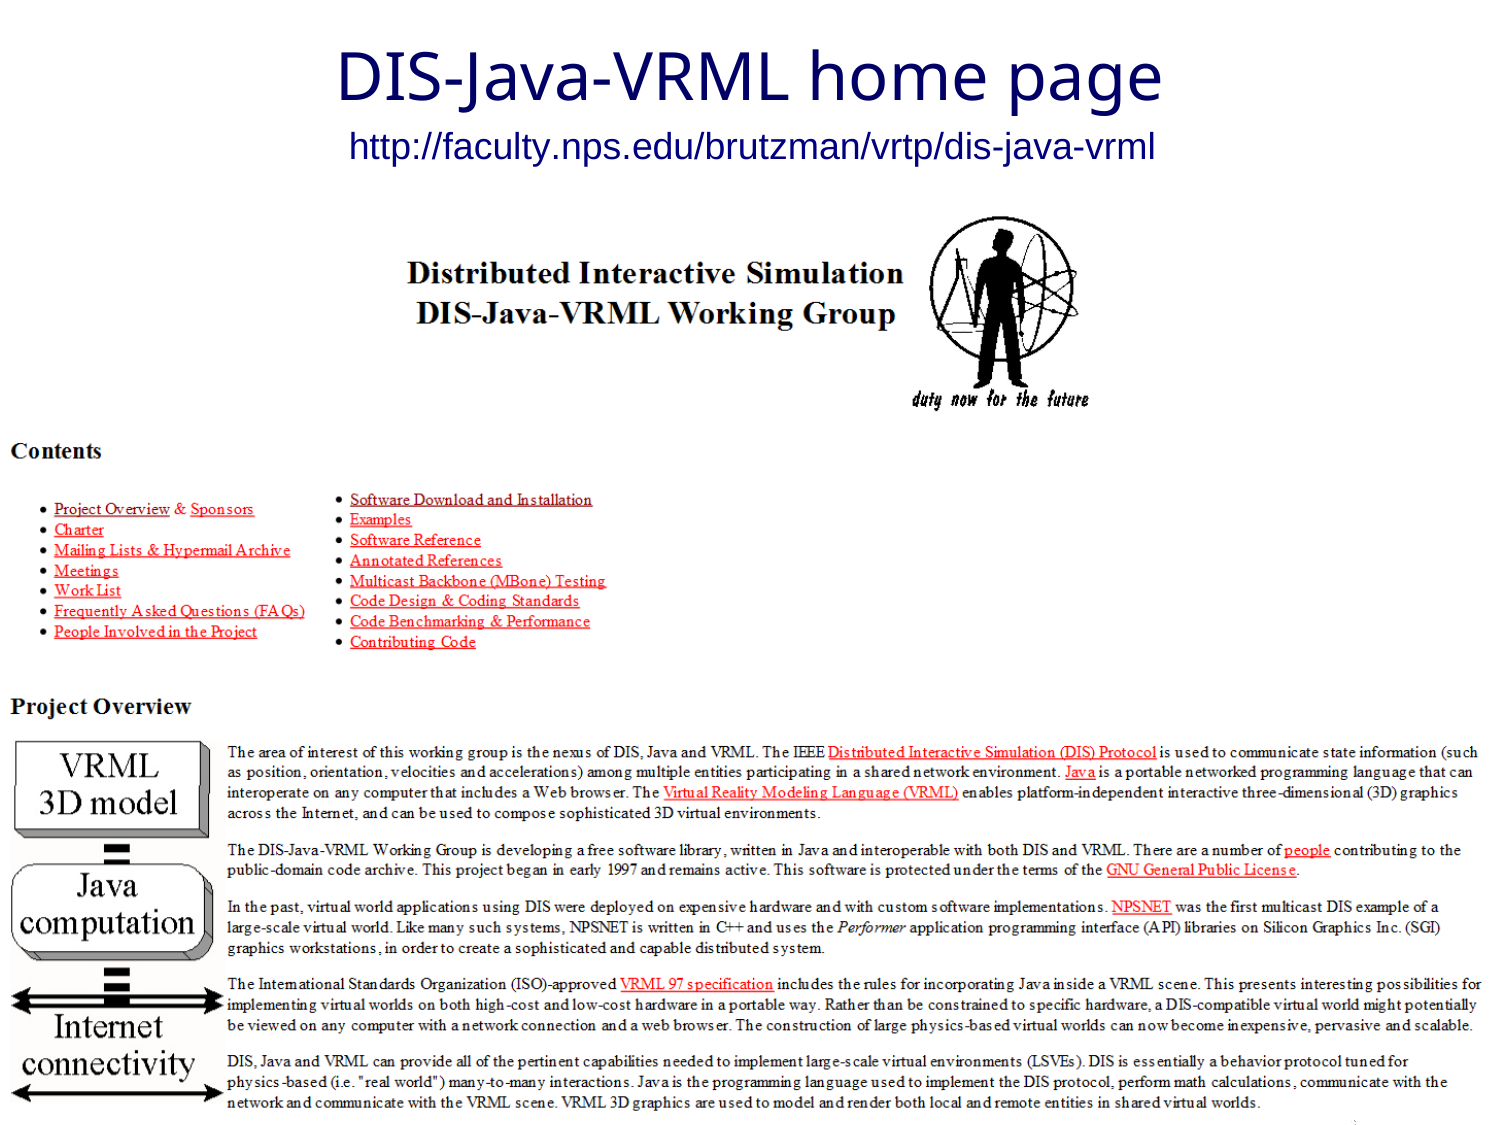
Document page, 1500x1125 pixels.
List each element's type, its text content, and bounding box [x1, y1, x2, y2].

title DIS-Java-VRML home page [112, 19, 1388, 131]
picture [2, 203, 1500, 1125]
text_box http://faculty.nps.edu/brutzman/vrtp/dis-java-vrml [333, 118, 1182, 176]
